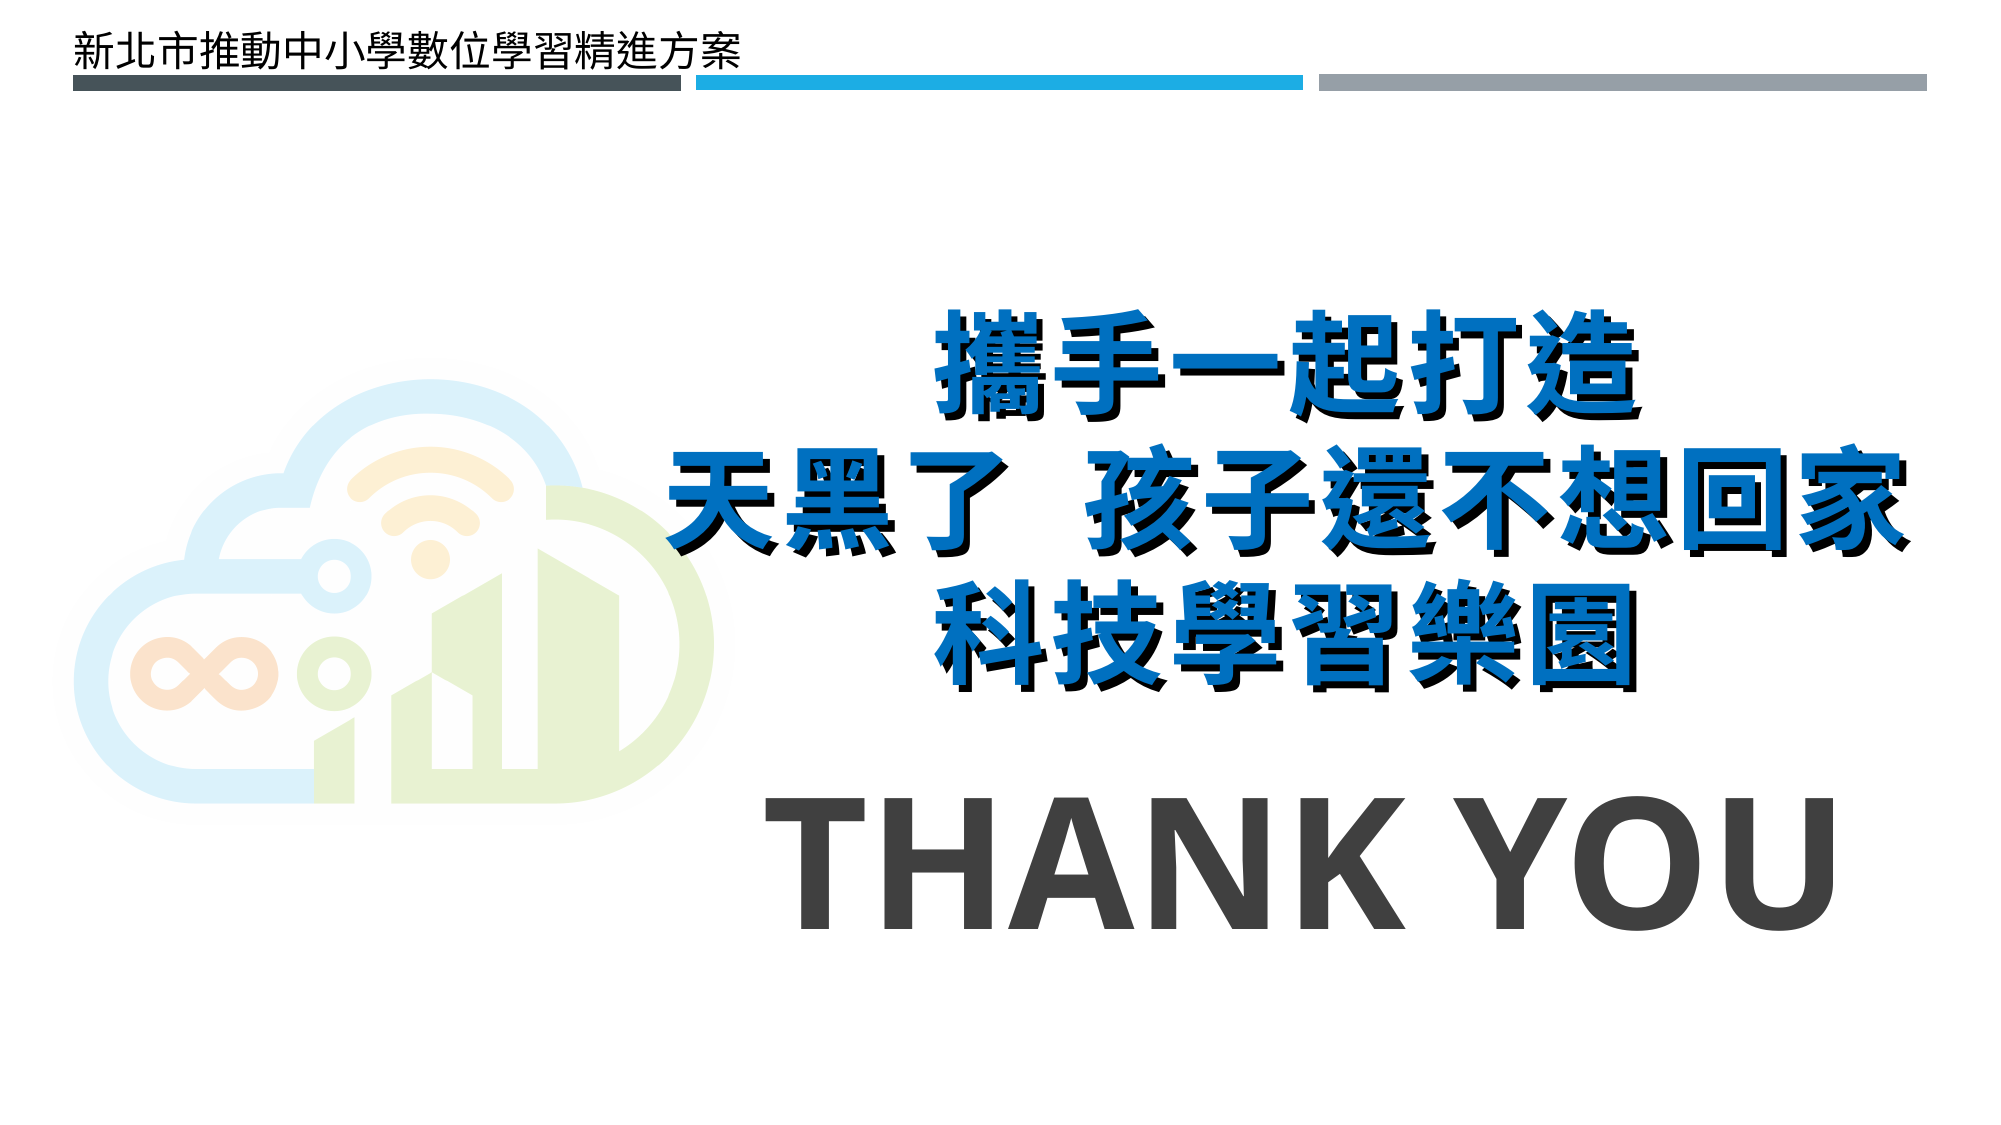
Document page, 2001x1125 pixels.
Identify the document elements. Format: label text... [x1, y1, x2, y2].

title Thank you [747, 738, 1913, 921]
text_box 新北市推動中小學數位學習精進方案 [59, 18, 766, 83]
picture [33, 341, 748, 852]
text_box 攜手一起打造 天黑了 孩子還不想回家 科技學習樂園 [570, 285, 2000, 710]
